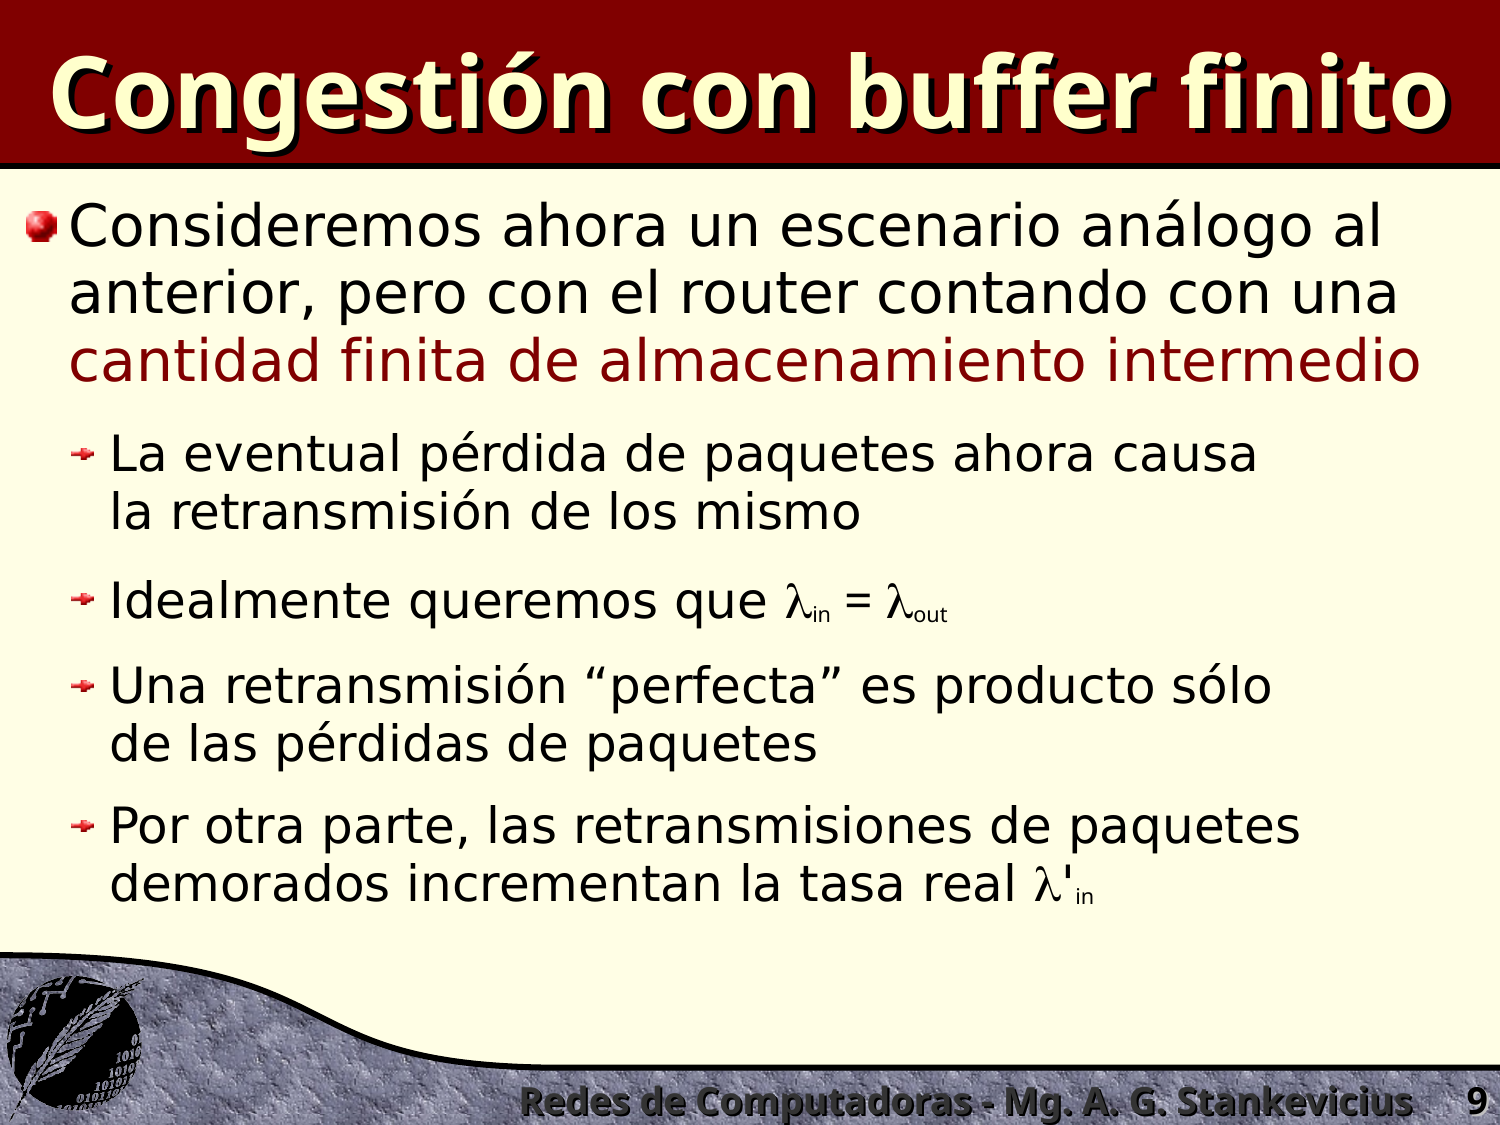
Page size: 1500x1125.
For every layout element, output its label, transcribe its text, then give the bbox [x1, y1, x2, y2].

picture [1047, 1100, 1054, 1110]
title Congestión con buffer finito [15, 5, 1485, 160]
picture [0, 959, 1500, 1125]
list Consideremos ahora un escenario análogo al anterior, pero con el router contando con una cantidad finita de almacenamiento intermedio La eventual pérdida de paquetes ahora causa la retransmisión de los mismo Idealmente queremos que in = out Una retransmisión “perfecta” es producto sólo de las pérdidas de paquetes Por otra parte, las retransmisiones de paquetes demorados incrementan la tasa real 'in [11, 192, 1486, 929]
picture [790, 1100, 795, 1110]
